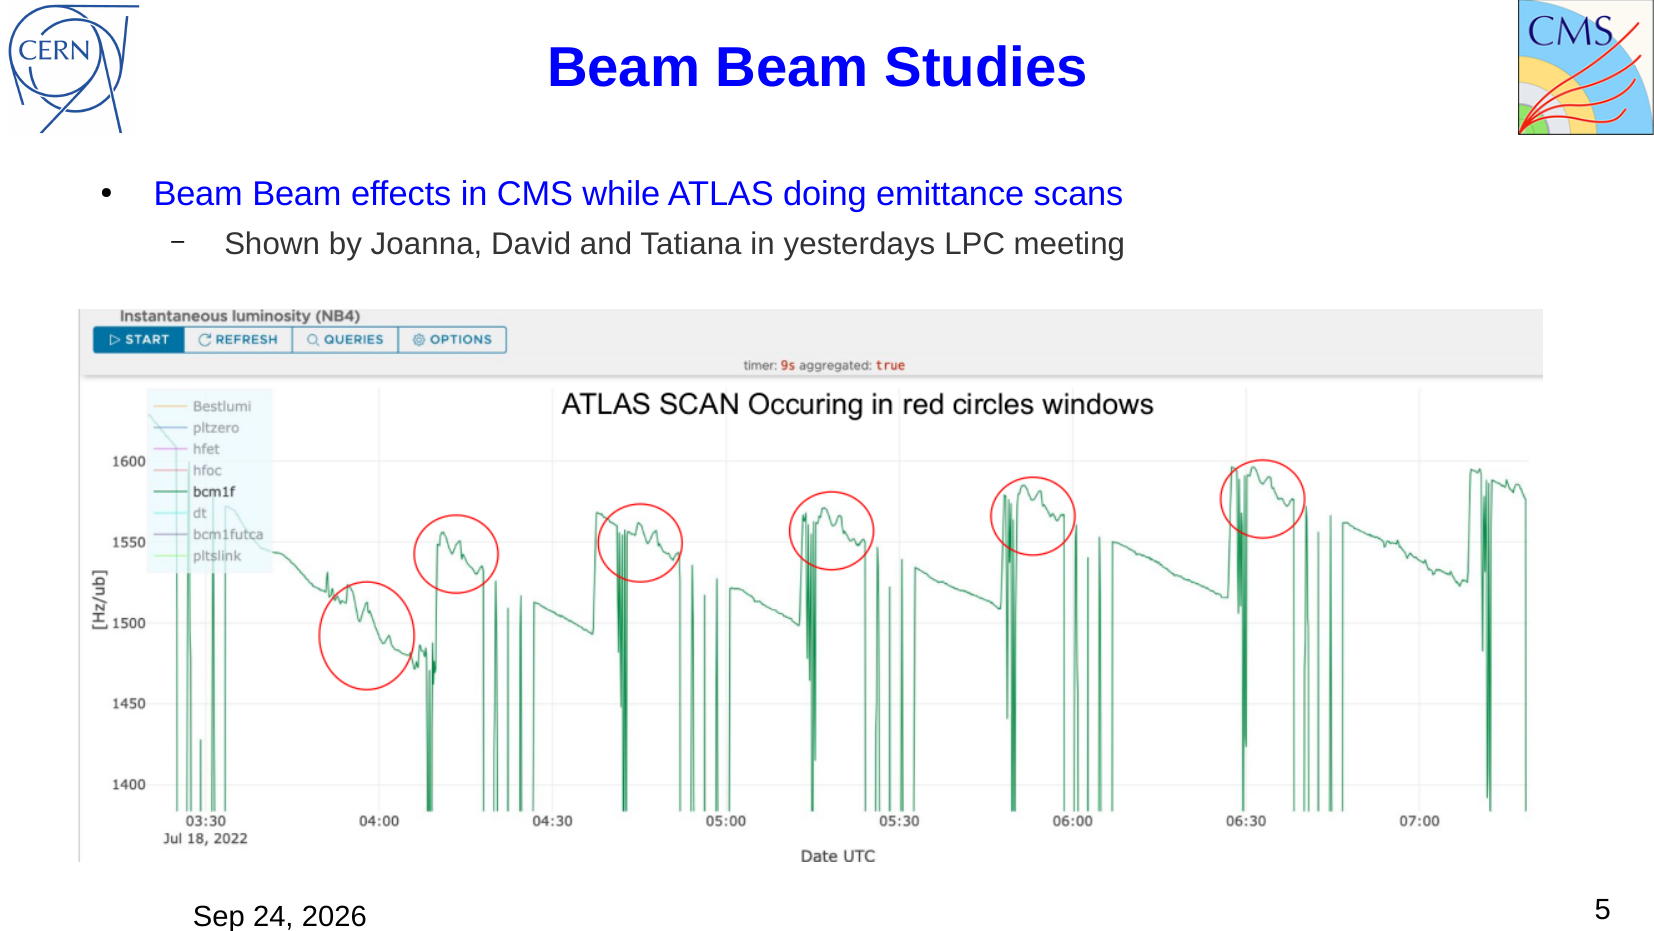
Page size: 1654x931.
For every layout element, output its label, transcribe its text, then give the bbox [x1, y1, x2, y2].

picture [75, 309, 1543, 862]
title Beam Beam Studies [173, 4, 1461, 129]
picture [1518, 0, 1654, 135]
list Beam Beam effects in CMS while ATLAS doing emittance scans Shown by Joanna, David and Tatiana in yesterdays LPC meeting [82, 168, 1571, 856]
picture [5, 2, 141, 135]
